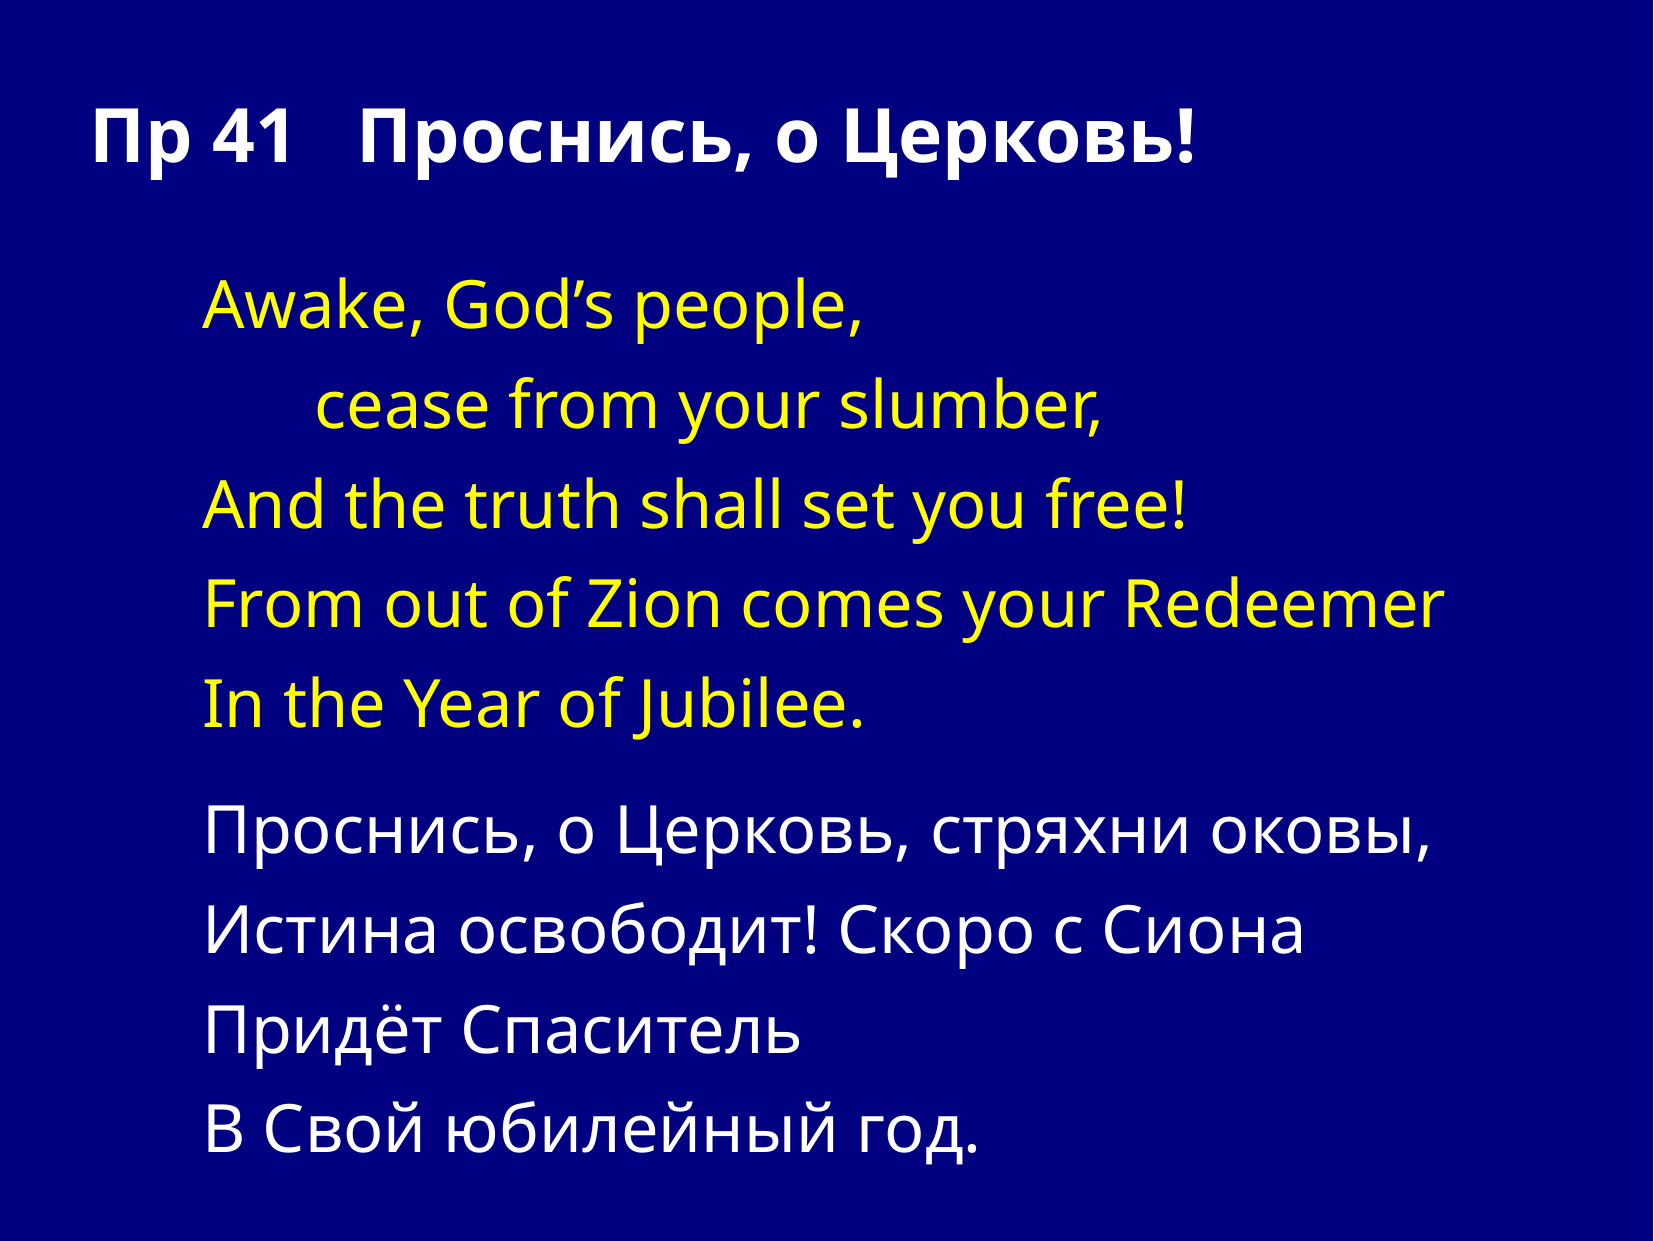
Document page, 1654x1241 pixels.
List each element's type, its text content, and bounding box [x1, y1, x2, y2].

text_box Проснись, о Церковь, стряхни оковы, Истина освободит! Скоро с Сиона Придёт Спаситель В Свой юбилейный год. [75, 675, 1576, 1163]
text_box Awake, God’s people, cease from your slumber, And the truth shall set you free! From out of Zion comes your Redeemer In the Year of Jubilee. [75, 188, 1576, 675]
text_box Пр 41 Проснись, о Церковь! [75, 75, 1576, 188]
